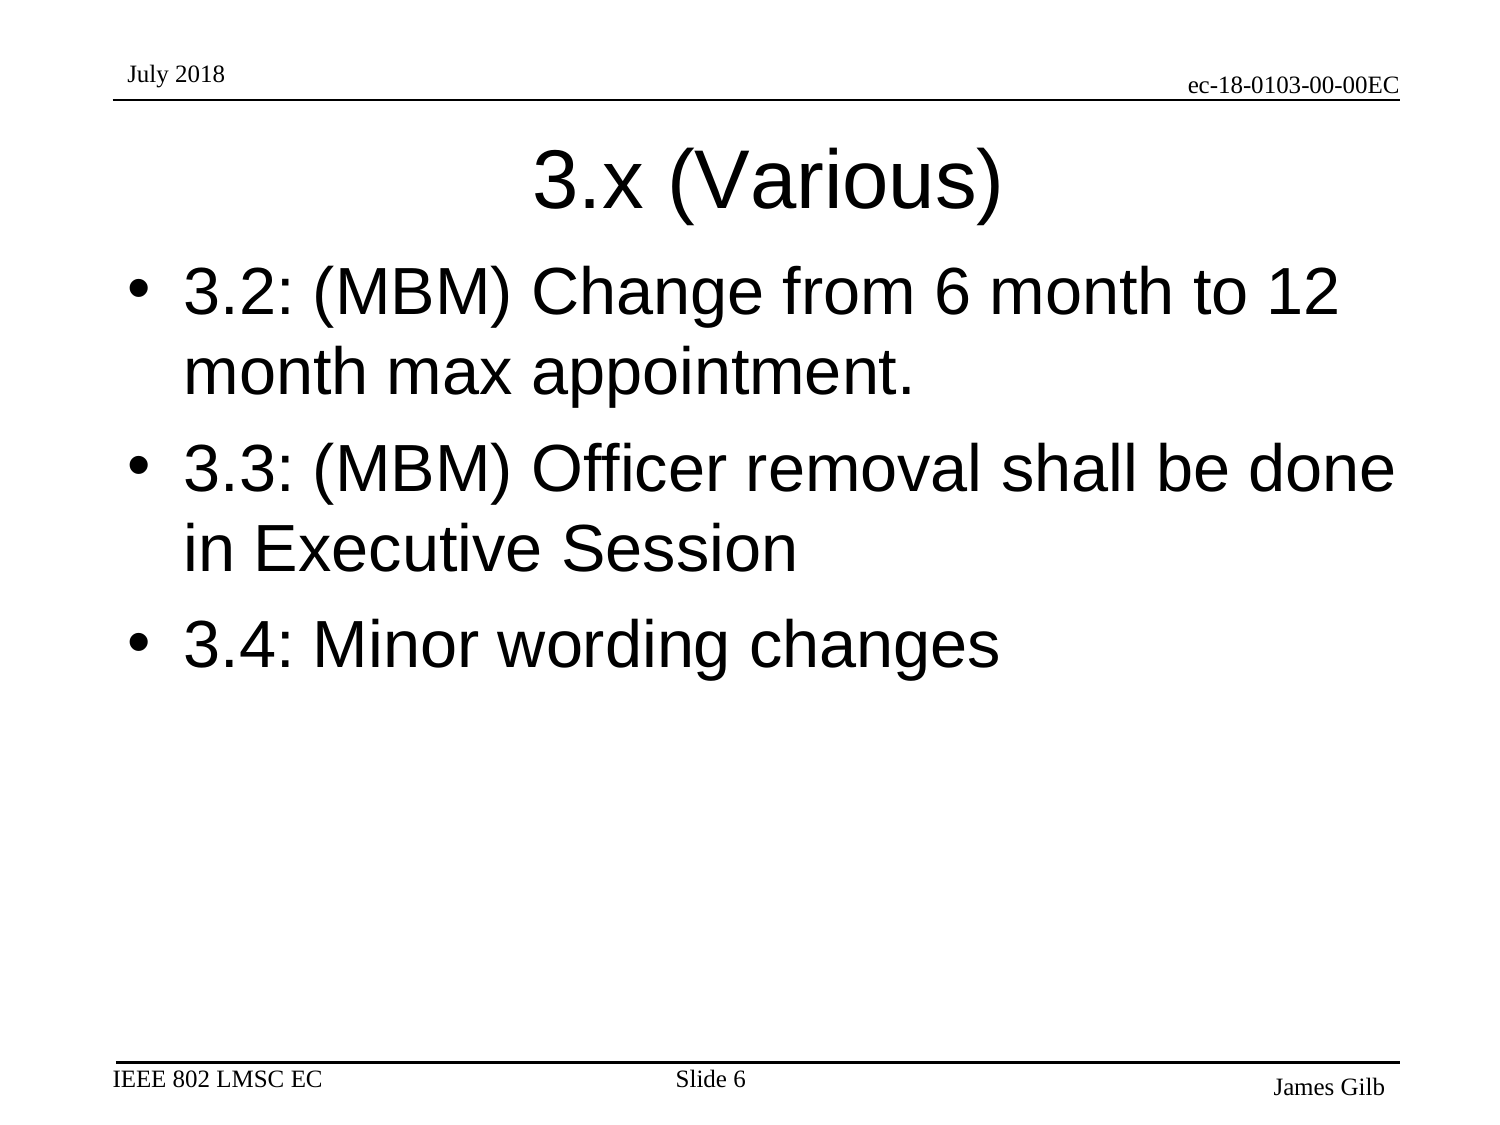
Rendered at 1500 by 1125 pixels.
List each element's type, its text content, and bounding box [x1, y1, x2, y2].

list 3.2: (MBM) Change from 6 month to 12 month max appointment. 3.3: (MBM) Officer removal shall be done in Executive Session 3.4: Minor wording changes [112, 239, 1426, 1051]
title 3.x (Various) [112, 112, 1426, 238]
